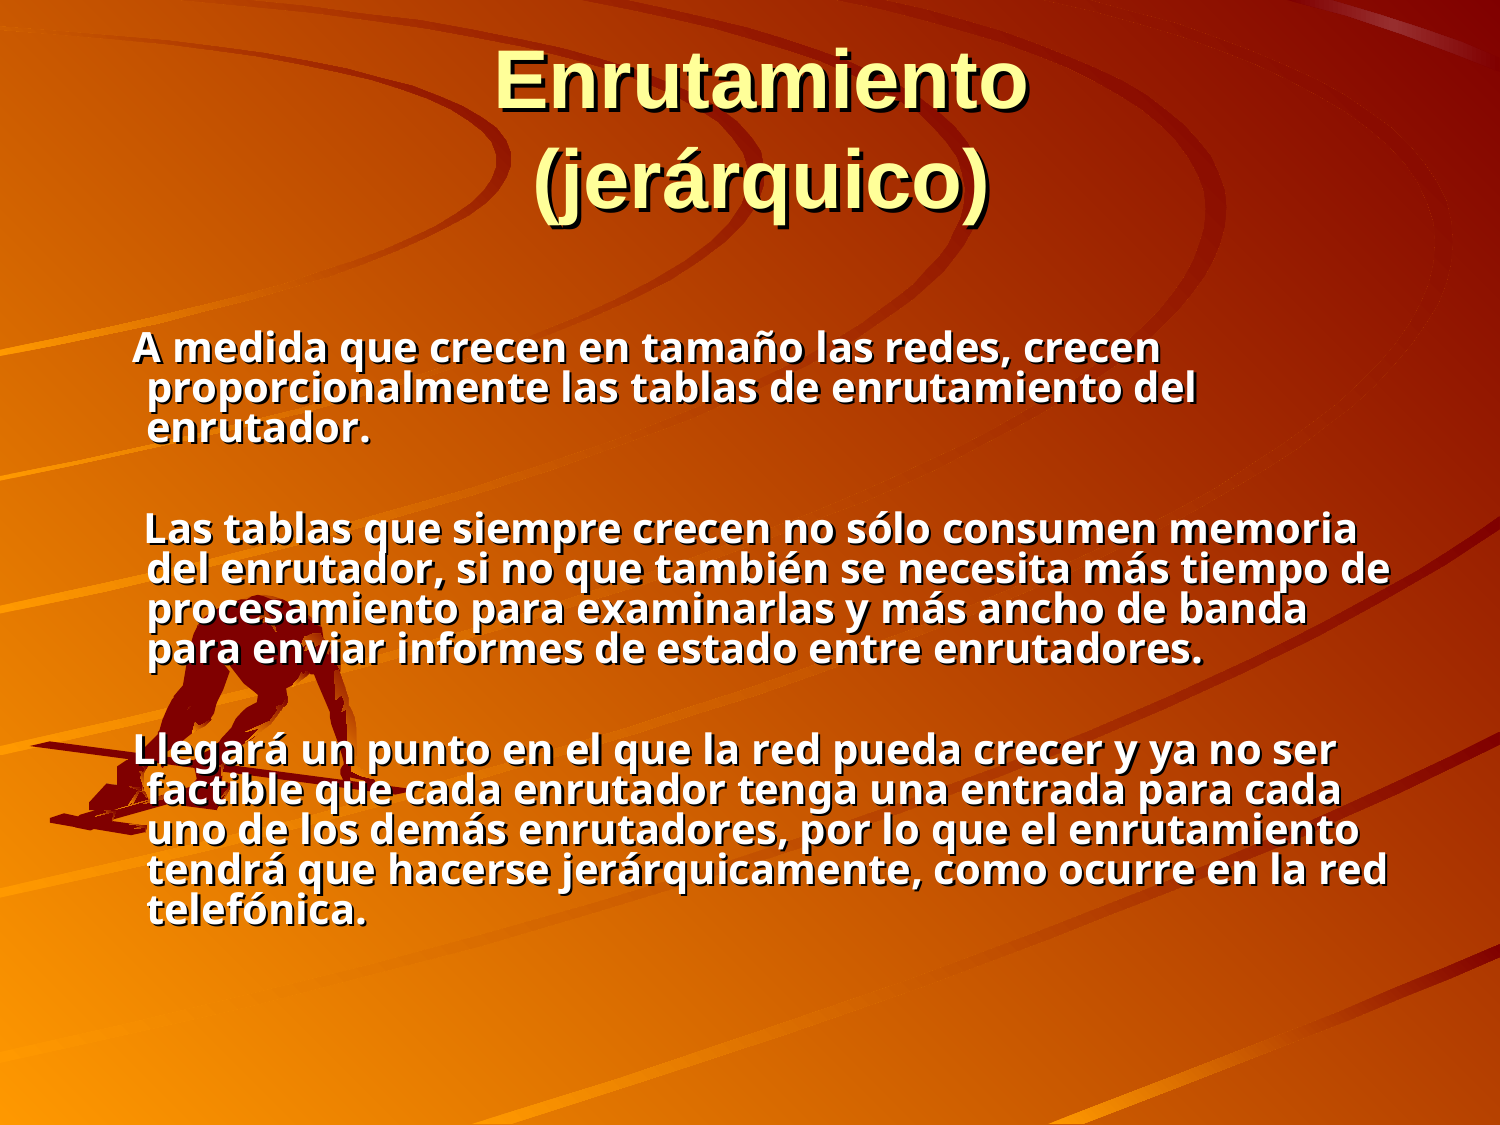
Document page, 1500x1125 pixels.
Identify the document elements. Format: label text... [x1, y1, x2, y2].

title Enrutamiento (jerárquico) [75, 17, 1426, 233]
list A medida que crecen en tamaño las redes, crecen proporcionalmente las tablas de enrutamiento del enrutador. Las tablas que siempre crecen no sólo consumen memoria del enrutador, si no que también se necesita más tiempo de procesamiento para examinarlas y más ancho de banda para enviar informes de estado entre enrutadores. Llegará un punto en el que la red pueda crecer y ya no ser factible que cada enrutador tenga una entrada para cada uno de los demás enrutadores, por lo que el enrutamiento tendrá que hacerse jerárquicamente, como ocurre en la red telefónica. [75, 262, 1426, 1006]
